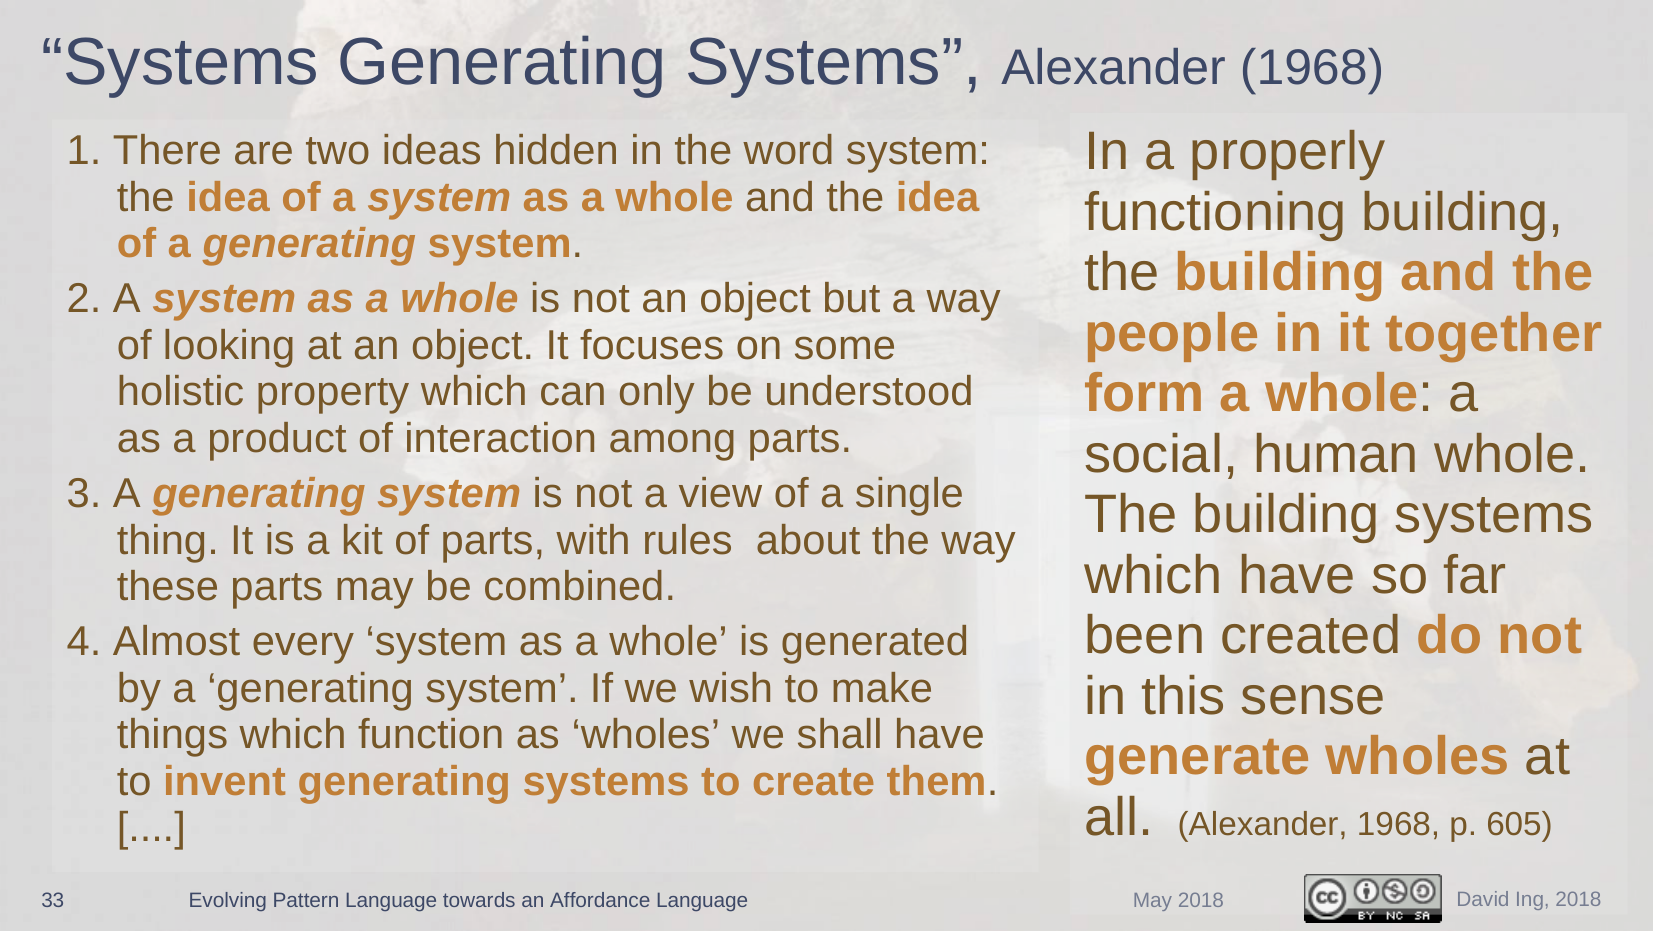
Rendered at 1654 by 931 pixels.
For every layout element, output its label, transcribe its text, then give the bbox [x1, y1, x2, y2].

text_box 1967 Pattern Manual [0, 0, 1653, 931]
picture [1304, 915, 1442, 923]
title “Systems Generating Systems”, Alexander (1968) [41, 30, 1613, 181]
text_box In a properly functioning building, the building and the people in it together form a whole: a social, human whole. The building systems which have so far been created do not in this sense generate wholes at all. (Alexander, 1968, p. 605) [1069, 112, 1628, 915]
text_box 1. There are two ideas hidden in the word system: the idea of a system as a whole and the idea of a generating system. 2. A system as a whole is not an object but a way of looking at an object. It focuses on some holistic property which can only be understood as a product of interaction among parts. 3. A generating system is not a view of a single thing. It is a kit of parts, with rules about the way these parts may be combined. 4. Almost every ‘system as a whole’ is generated by a ‘generating system’. If we wish to make things which function as ‘wholes’ we shall have to invent generating systems to create them. [....] [51, 119, 1039, 872]
